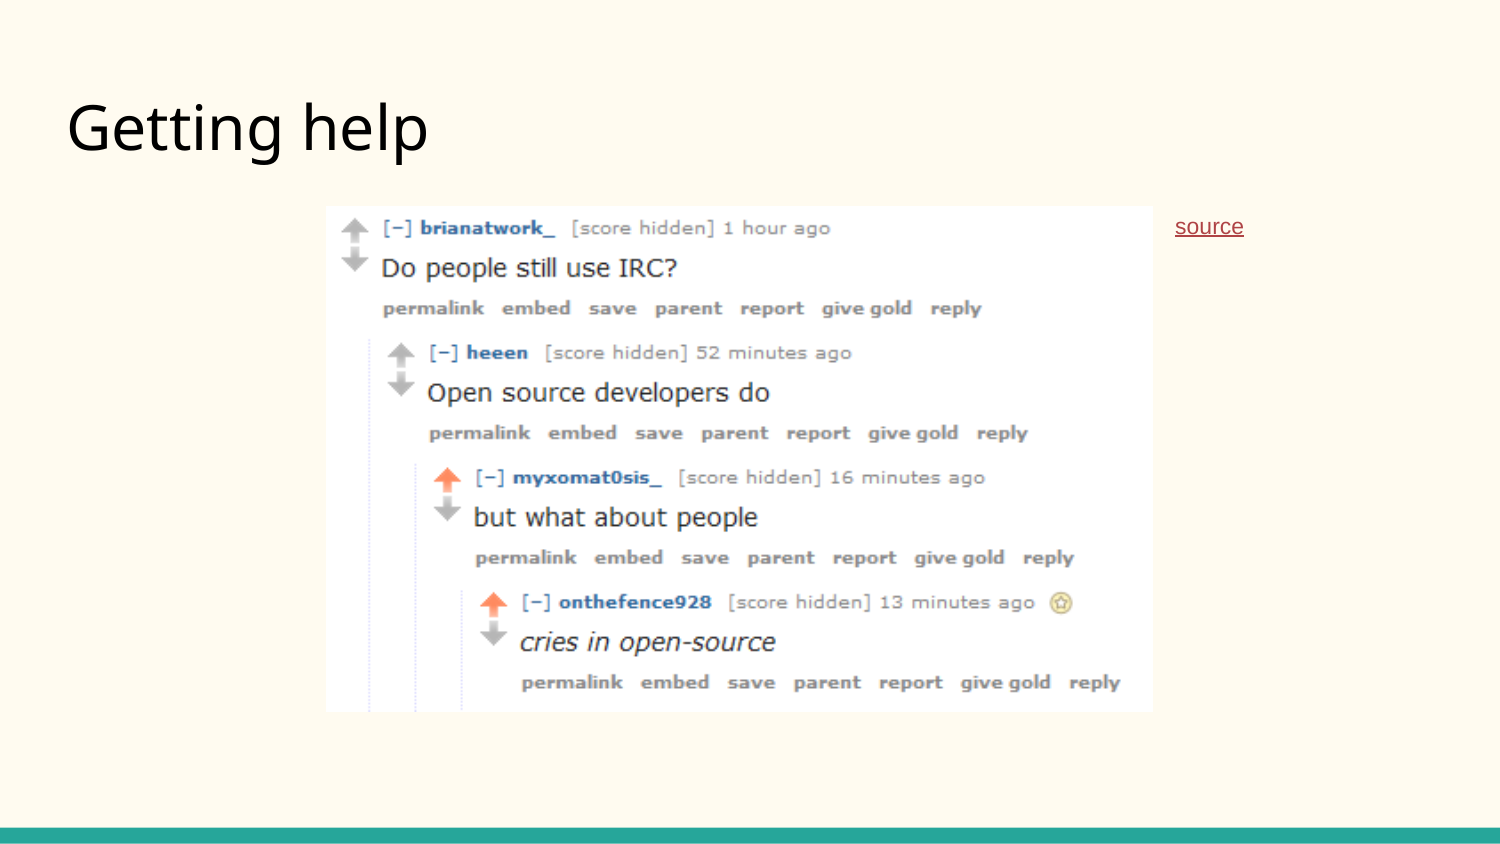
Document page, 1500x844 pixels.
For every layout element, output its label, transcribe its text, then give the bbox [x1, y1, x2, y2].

picture [326, 206, 1153, 712]
list source [1160, 192, 1449, 750]
title Getting help [51, 72, 1449, 174]
